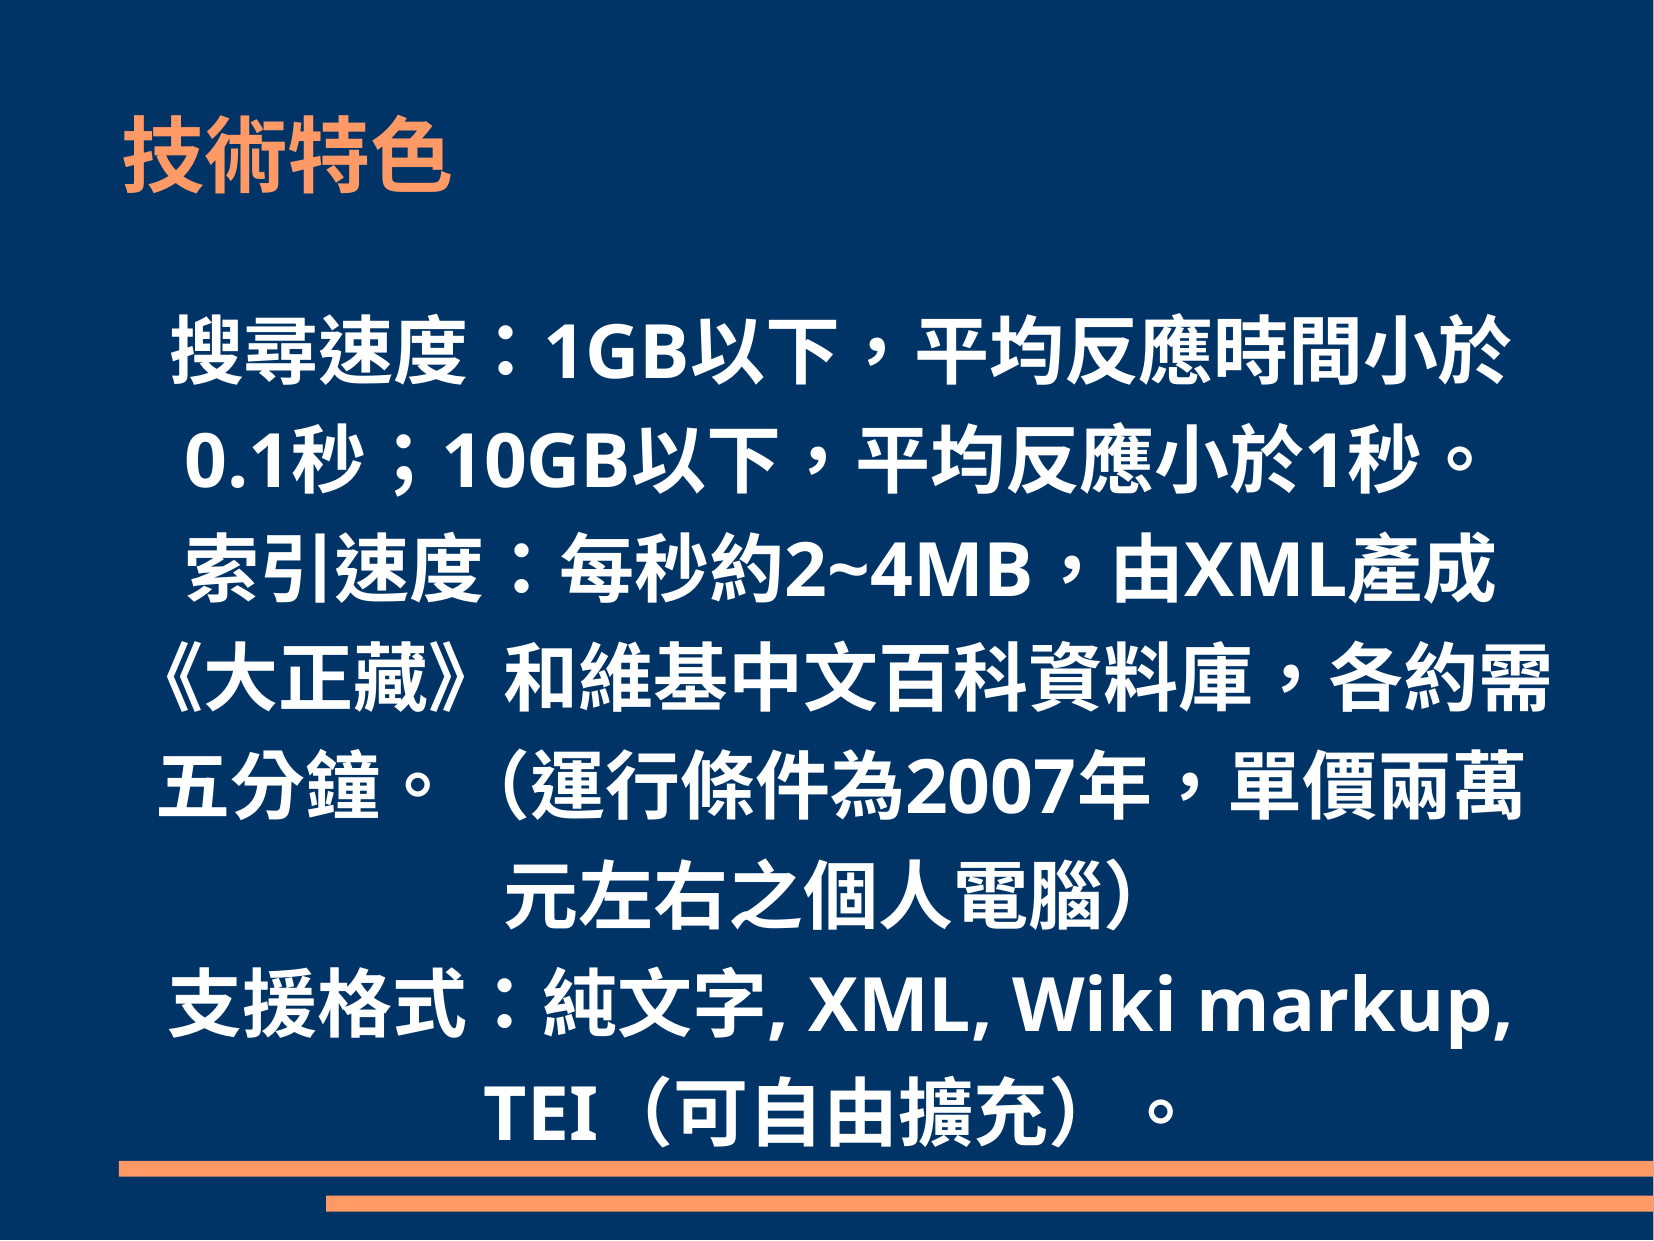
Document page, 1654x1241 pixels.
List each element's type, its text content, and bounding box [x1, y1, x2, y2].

title 技術特色 [121, 46, 1534, 254]
subtitle 搜尋速度：1GB以下，平均反應時間小於0.1秒；10GB以下，平均反應小於1秒。 索引速度：每秒約2~4MB，由XML產成《大正藏》和維基中文百科資料庫，各約需五分鐘。（運行條件為2007年，單價兩萬元左右之個人電腦） 支援格式：純文字, XML, Wiki markup, TEI（可自由擴充）。 [121, 322, 1561, 1132]
